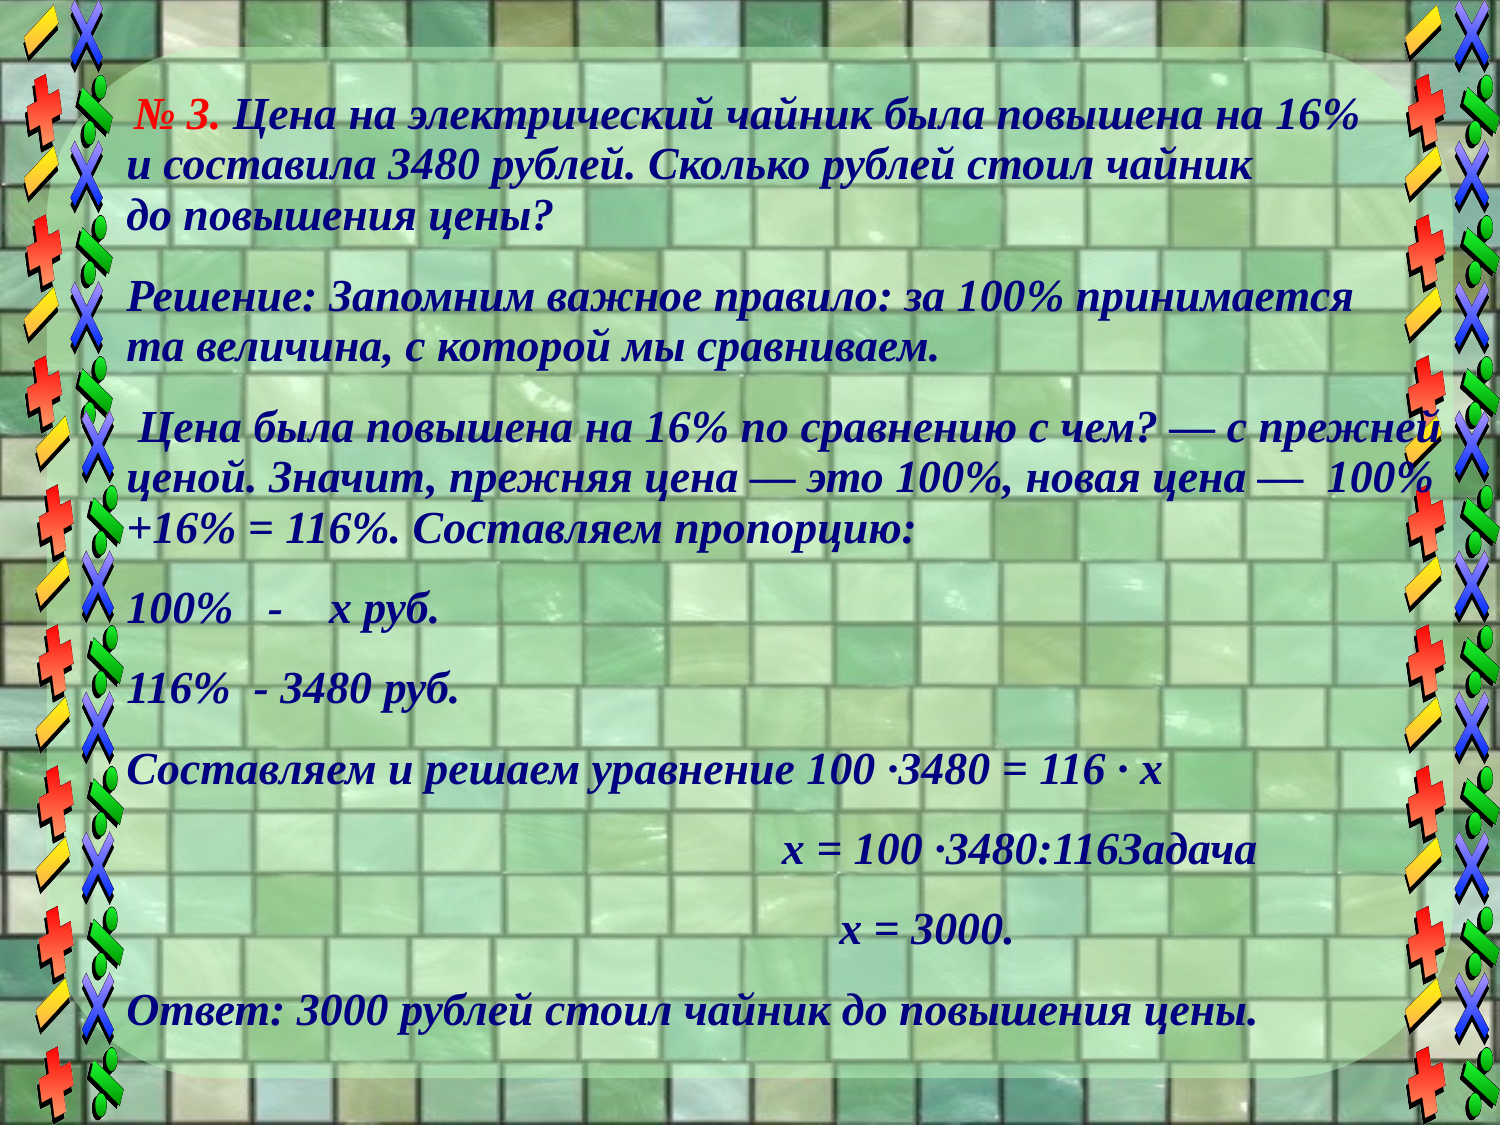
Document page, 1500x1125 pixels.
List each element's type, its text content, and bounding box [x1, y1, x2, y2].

picture [0, 0, 1500, 1125]
list № 3. Цена на электрический чайник была повышена на 16% и составила 3480 рублей. Сколько рублей стоил чайник до повышения цены? Решение: Запомним важное правило: за 100% принимается та величина, с которой мы сравниваем. Цена была повышена на 16% по сравнению с чем? — с прежней ценой. Значит, прежняя цена — это 100%, новая цена — 100%+16% = 116%. Составляем пропорцию: 100% - х руб. 116% - 3480 руб. Составляем и решаем уравнение 100 ·3480 = 116 · х х = 100 ·3480:116Задача х = 3000. Ответ: 3000 рублей стоил чайник до повышения цены. [126, 88, 1477, 1120]
